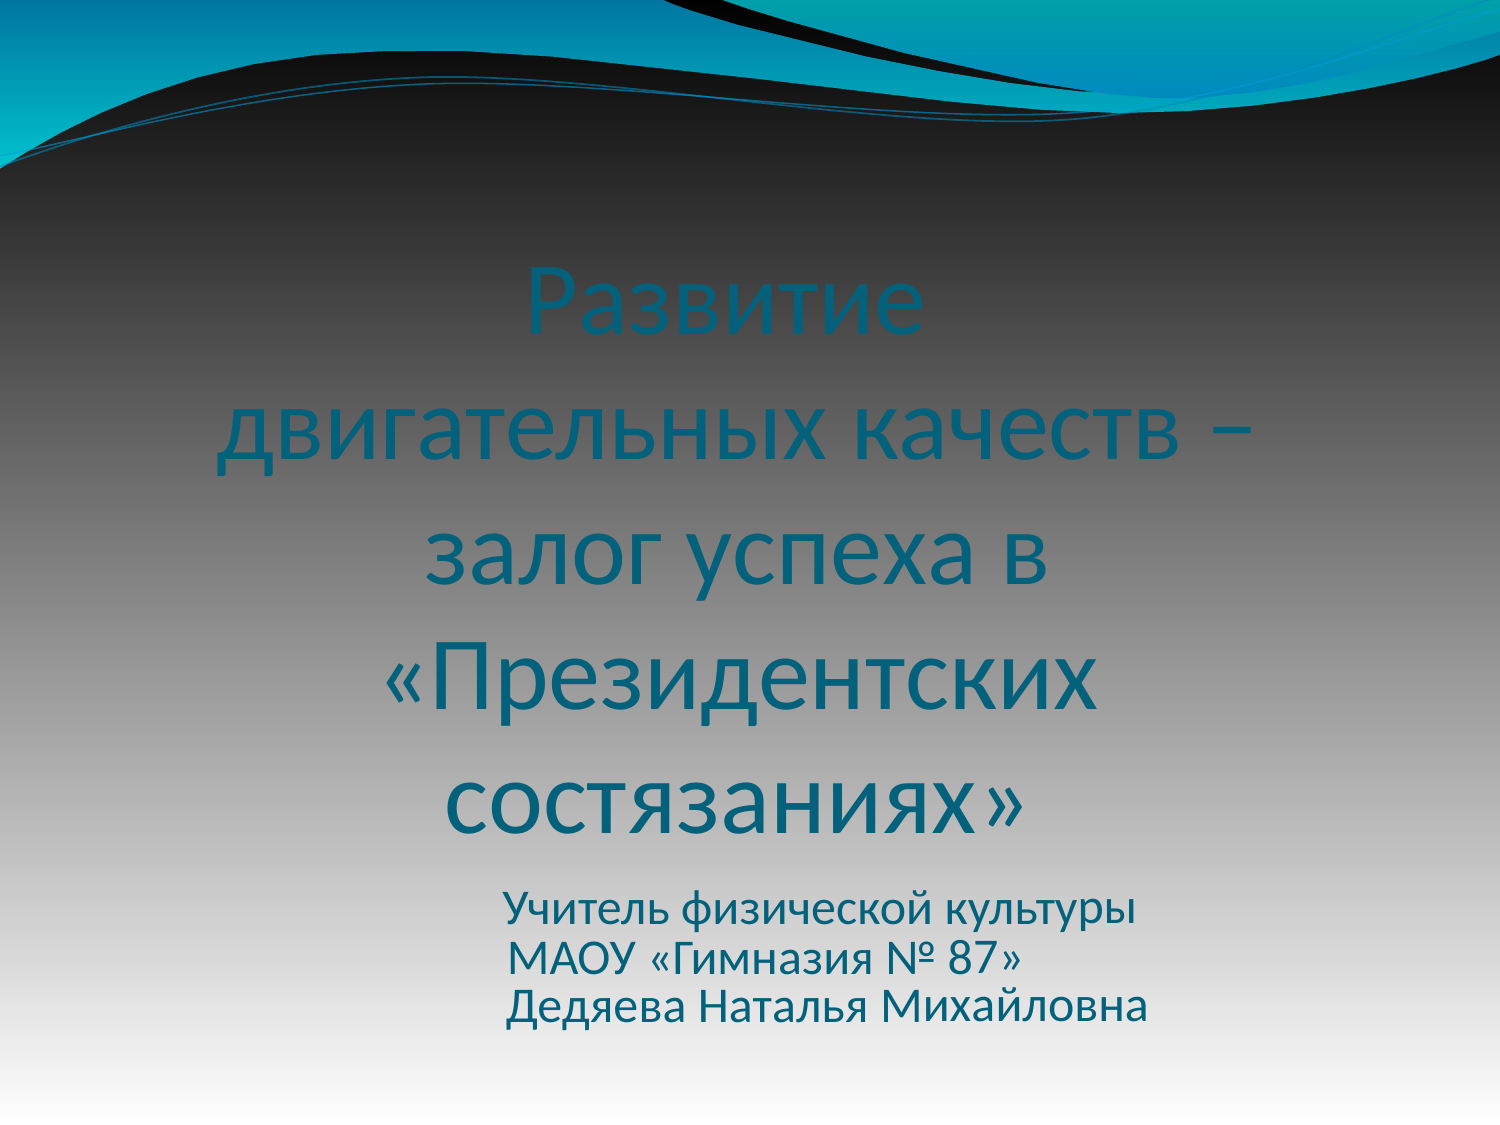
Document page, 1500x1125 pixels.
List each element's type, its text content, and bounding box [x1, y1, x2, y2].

title Развитие двигательных качеств –залог успеха в «Президентских состязаниях» [93, 222, 1382, 598]
subtitle Учитель физической культуры МАОУ «Гимназия № 87» Дедяева Наталья Михайловна [117, 870, 1414, 1065]
